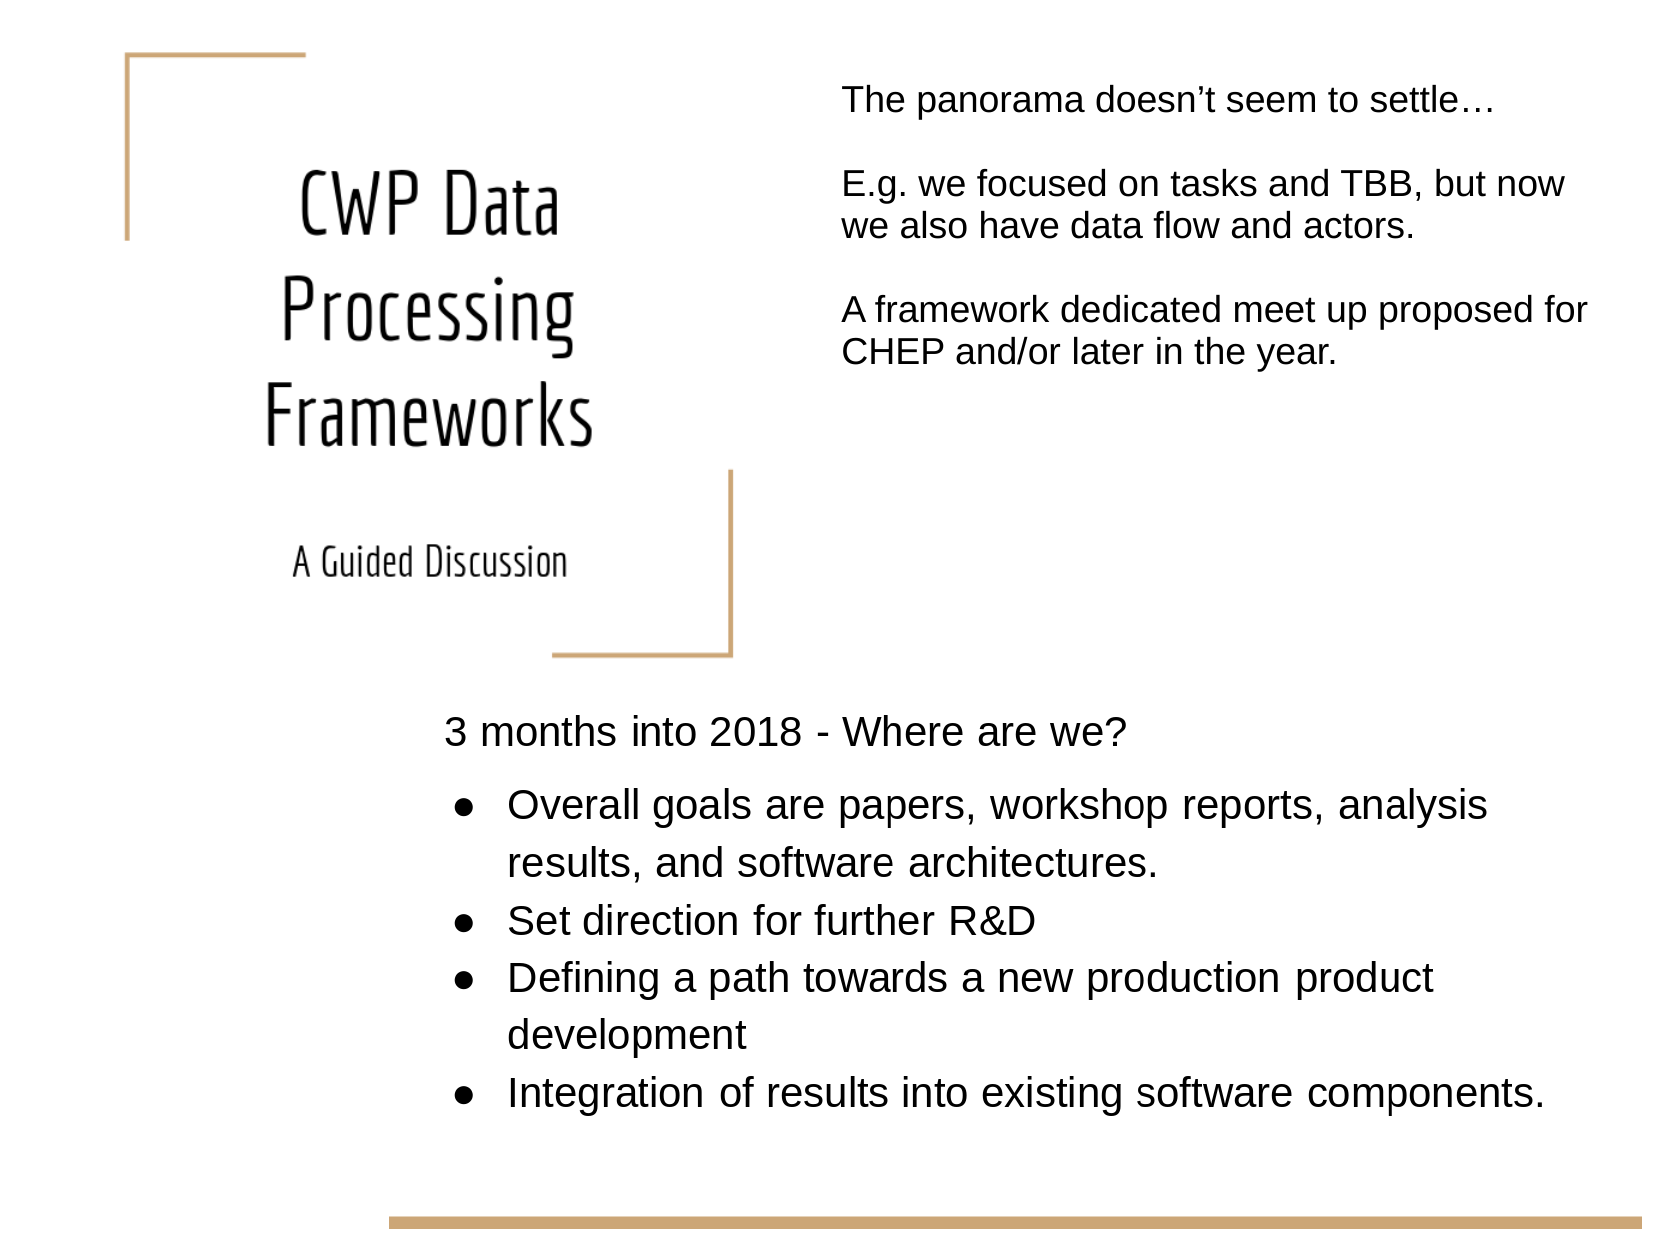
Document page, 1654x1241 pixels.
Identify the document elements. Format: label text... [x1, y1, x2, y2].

picture [106, 38, 1642, 1229]
text_box The panorama doesn’t seem to settle… E.g. we focused on tasks and TBB, but now we also have data flow and actors. A framework dedicated meet up proposed for CHEP and/or later in the year. [826, 70, 1619, 380]
